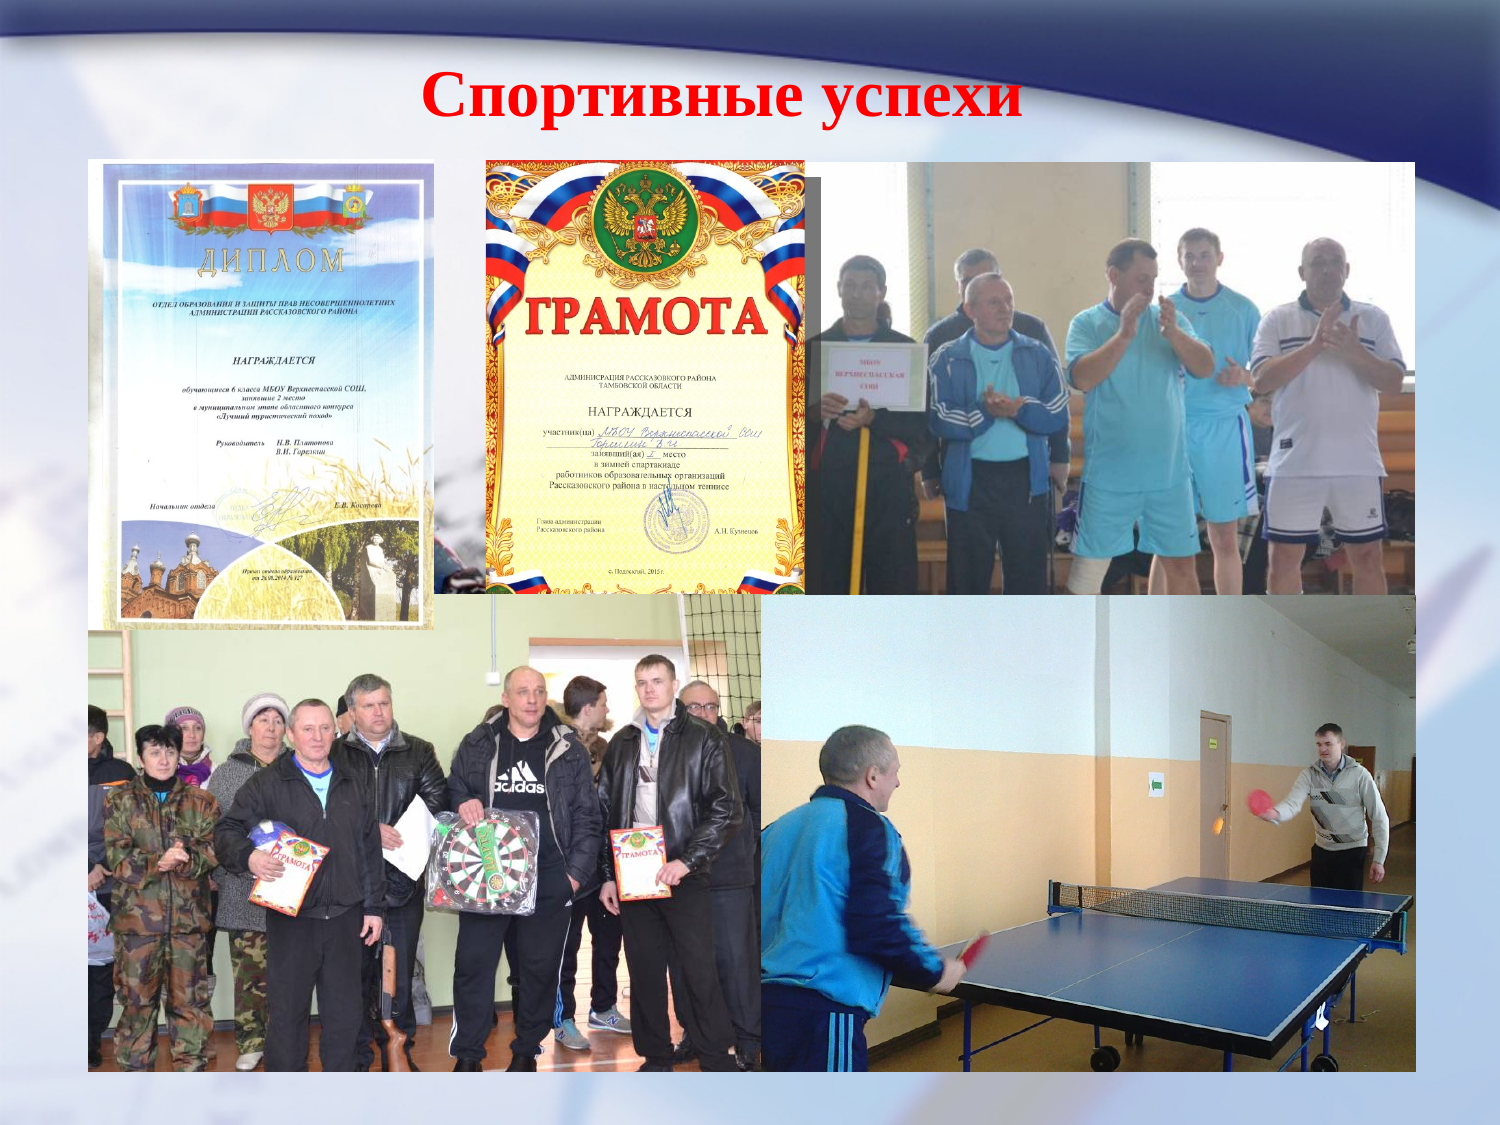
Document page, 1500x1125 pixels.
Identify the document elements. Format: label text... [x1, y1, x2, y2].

title Спортивные успехи [293, 42, 1168, 136]
picture [88, 159, 1416, 1072]
